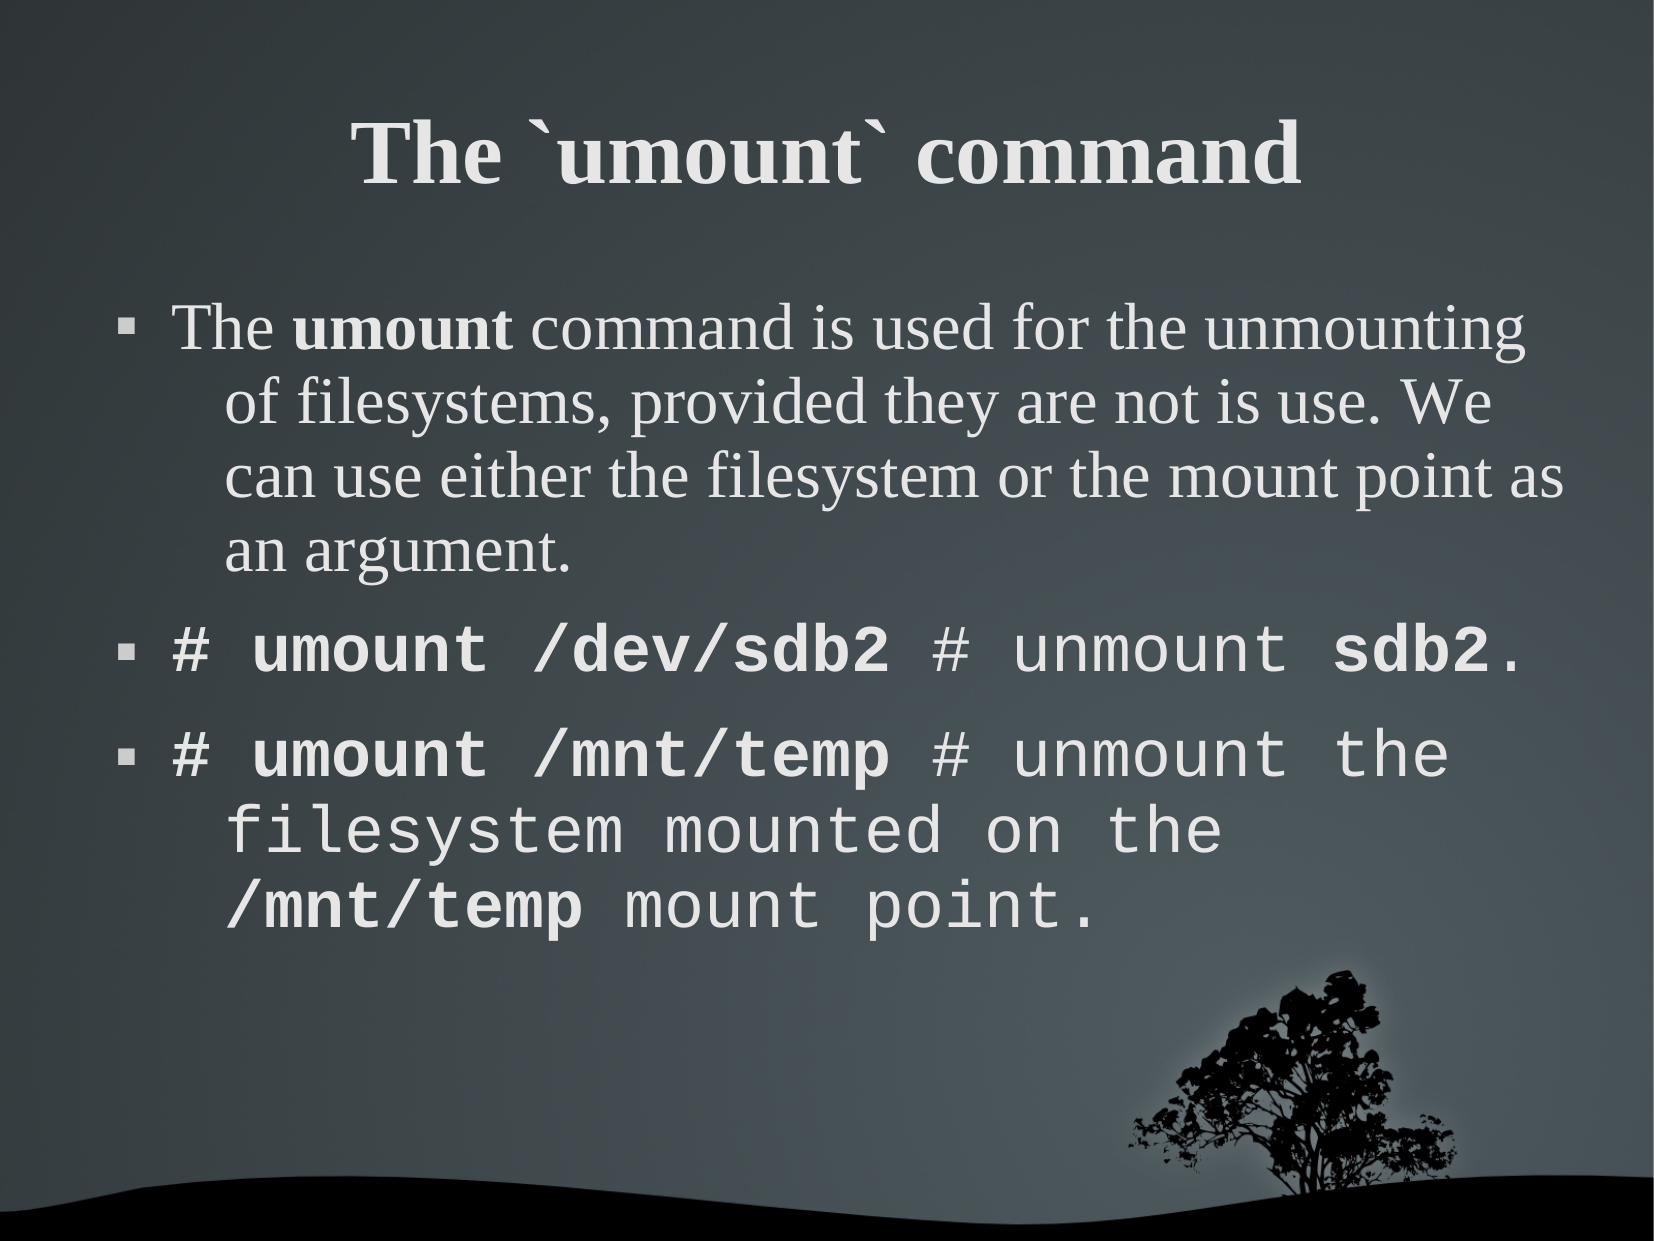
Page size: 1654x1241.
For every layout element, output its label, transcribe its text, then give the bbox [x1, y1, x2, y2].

picture [0, 0, 1654, 1241]
list The umount command is used for the unmounting of filesystems, provided they are not is use. We can use either the filesystem or the mount point as an argument. # umount /dev/sdb2 # unmount sdb2. # umount /mnt/temp # unmount the filesystem mounted on the /mnt/temp mount point. [82, 290, 1571, 1190]
title The `umount` command [82, 49, 1571, 257]
